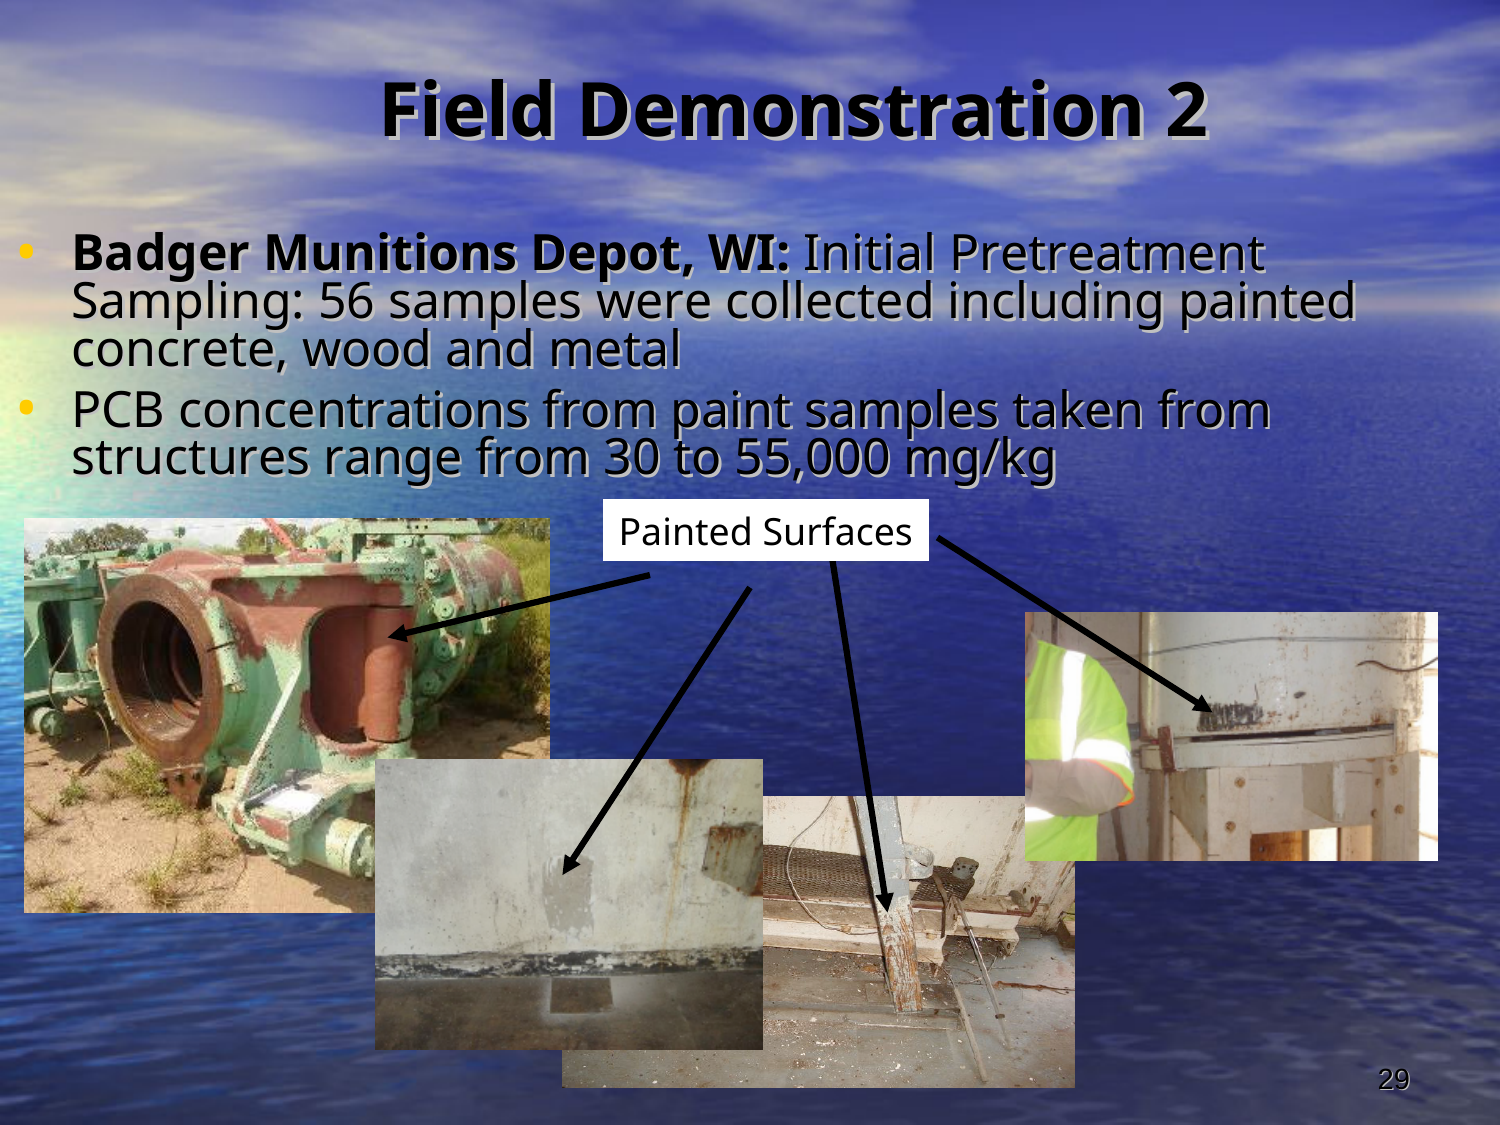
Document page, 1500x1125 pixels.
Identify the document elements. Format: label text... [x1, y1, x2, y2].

list Badger Munitions Depot, WI: Initial Pretreatment Sampling: 56 samples were collected including painted concrete, wood and metal PCB concentrations from paint samples taken from structures range from 30 to 55,000 mg/kg [0, 224, 1450, 1025]
text_box Painted Surfaces [603, 499, 929, 561]
title Field Demonstration 2 [337, 8, 1251, 204]
text_box <number> [1074, 1024, 1426, 1103]
picture [0, 0, 1500, 1125]
